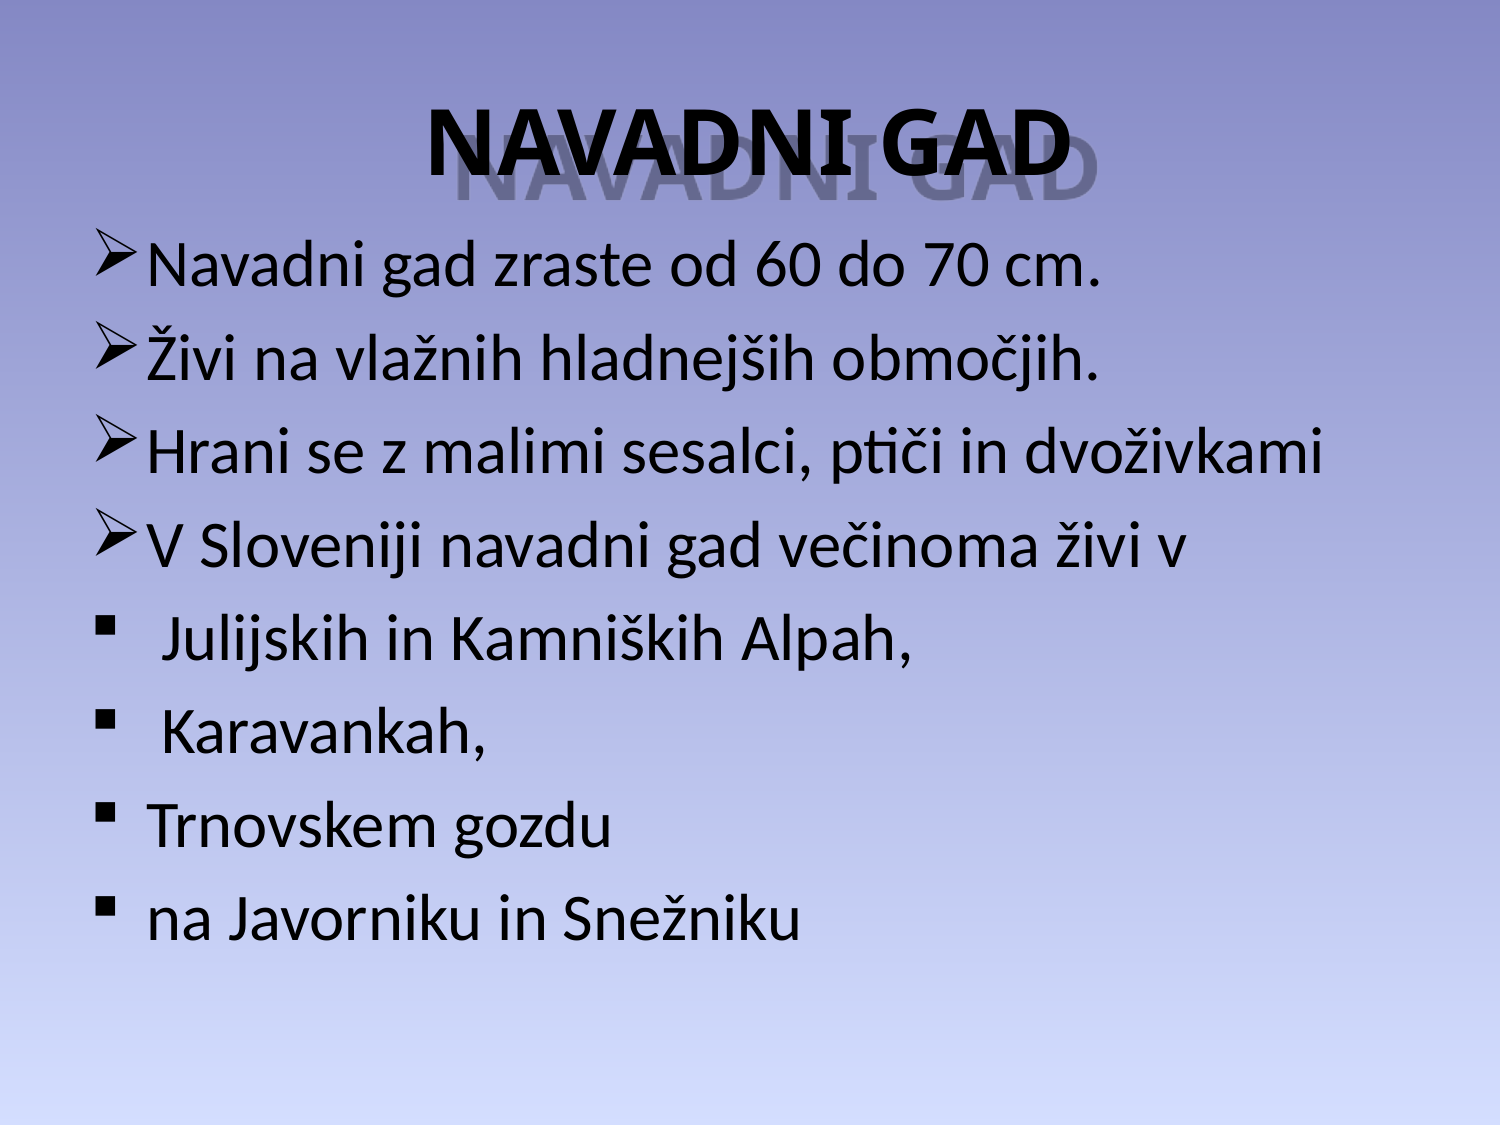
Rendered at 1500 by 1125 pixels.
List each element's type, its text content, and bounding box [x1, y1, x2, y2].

title NAVADNI GAD [75, 45, 1425, 212]
list Navadni gad zraste od 60 do 70 cm. Živi na vlažnih hladnejših območjih. Hrani se z malimi sesalci, ptiči in dvoživkami V Sloveniji navadni gad večinoma živi v Julijskih in Kamniških Alpah, Karavankah, Trnovskem gozdu na Javorniku in Snežniku [75, 212, 1425, 1100]
